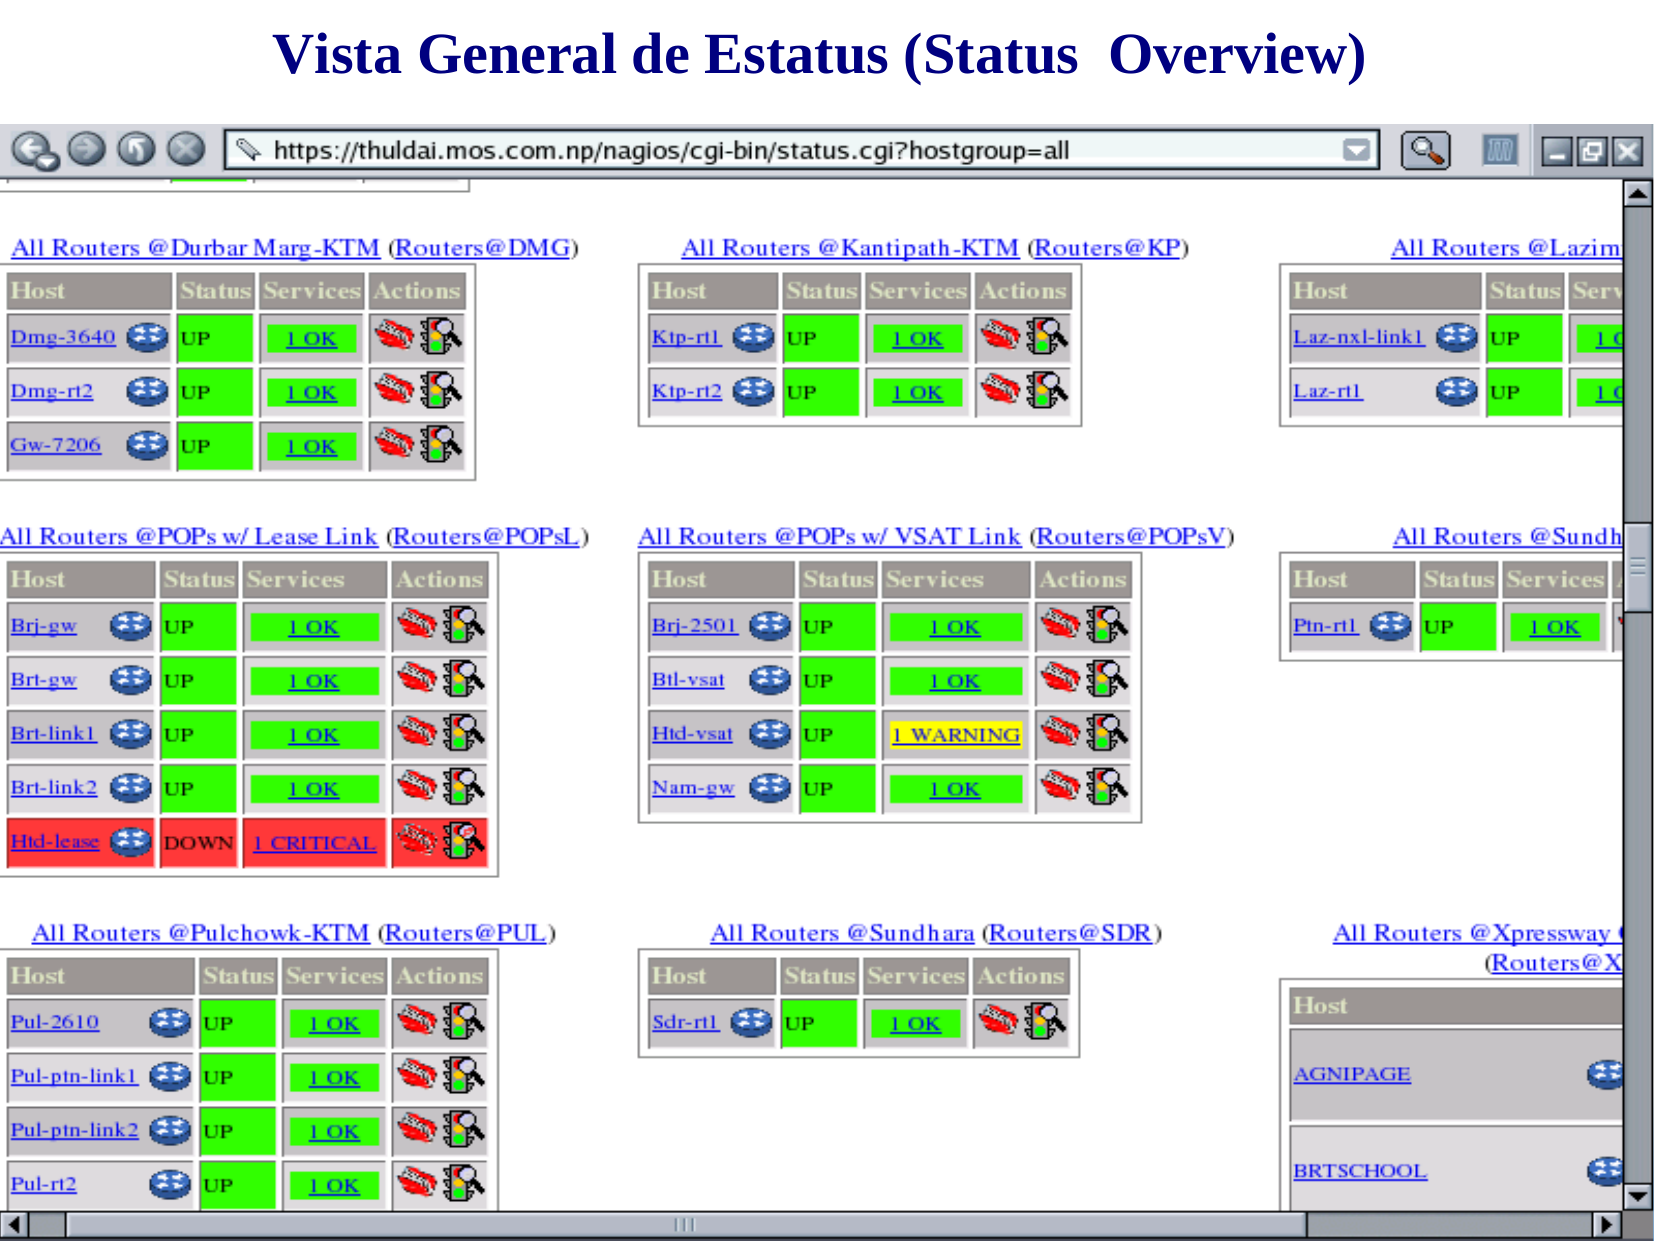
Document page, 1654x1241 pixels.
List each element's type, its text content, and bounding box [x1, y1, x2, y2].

picture [0, 124, 1654, 1241]
text_box Vista General de Estatus (Status Overview)‏ [31, 0, 1609, 103]
